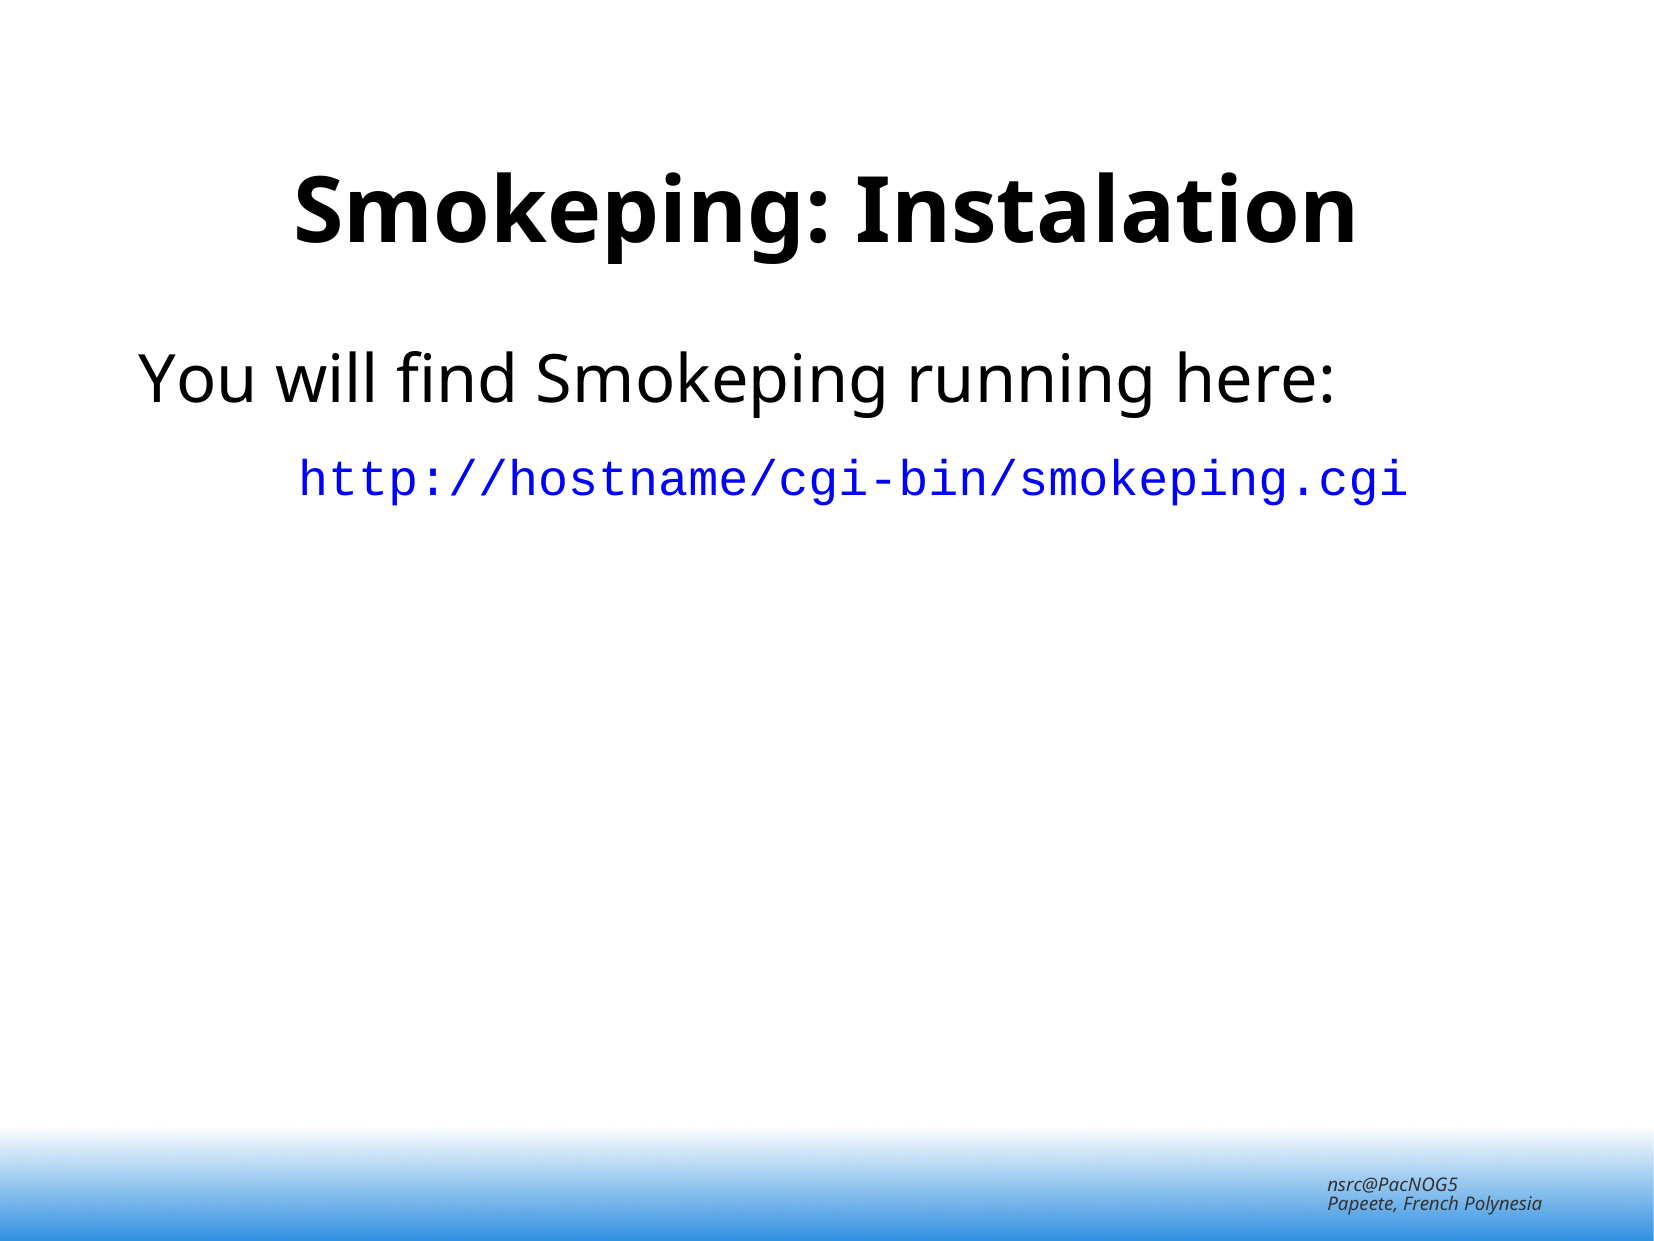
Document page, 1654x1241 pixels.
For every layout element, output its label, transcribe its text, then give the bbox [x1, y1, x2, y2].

picture [0, 1124, 1654, 1241]
list You will find Smokeping running here: http://hostname/cgi-bin/smokeping.cgi [121, 327, 1559, 1117]
title Smokeping: Instalation [121, 102, 1534, 311]
